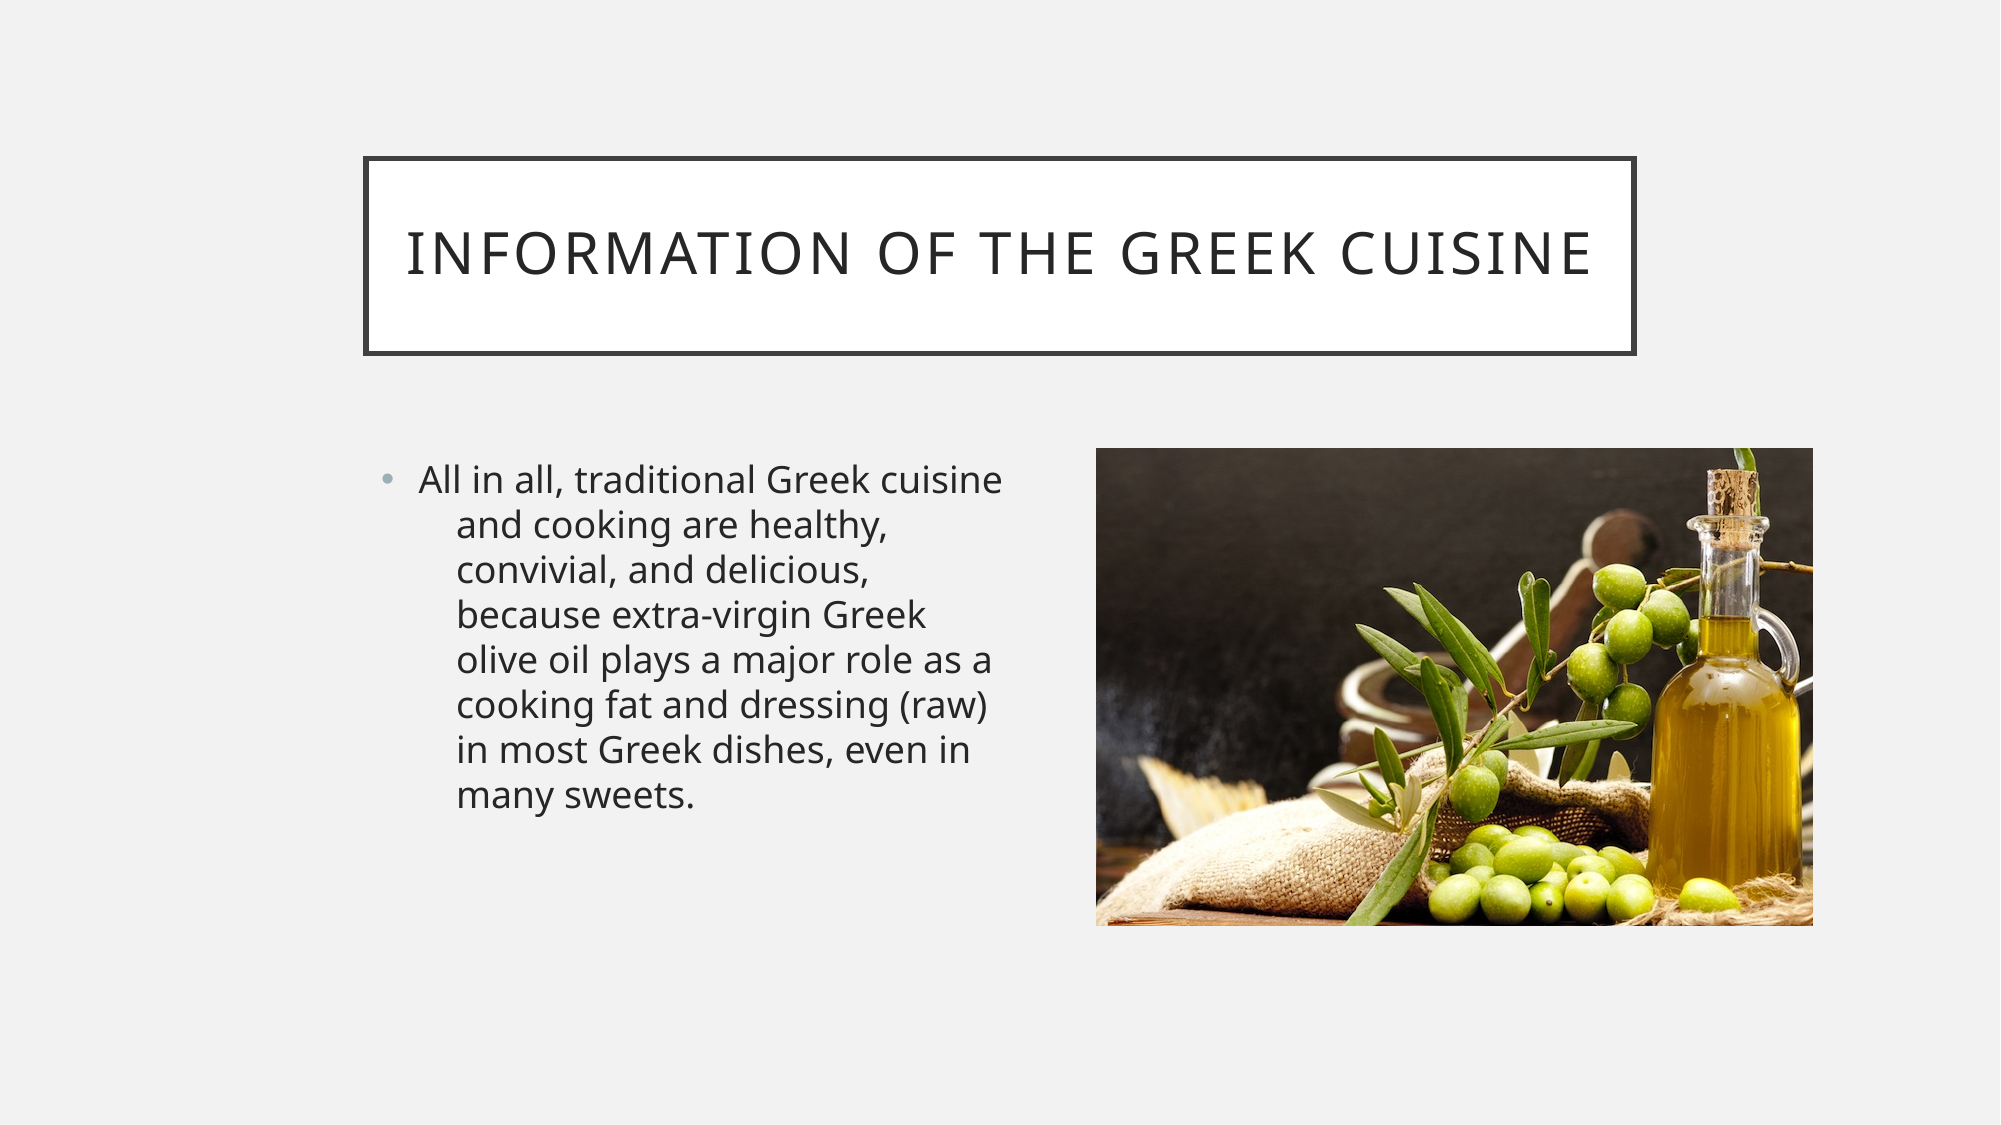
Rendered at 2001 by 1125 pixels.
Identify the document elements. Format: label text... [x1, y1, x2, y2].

title Information OF THE GREEK CUISINe [366, 158, 1634, 354]
list All in all, traditional Greek cuisine and cooking are healthy, convivial, and delicious, because extra-virgin Greek olive oil plays a major role as a cooking fat and dressing (raw) in most Greek dishes, even in many sweets. [366, 448, 1024, 942]
picture [1096, 448, 1813, 926]
